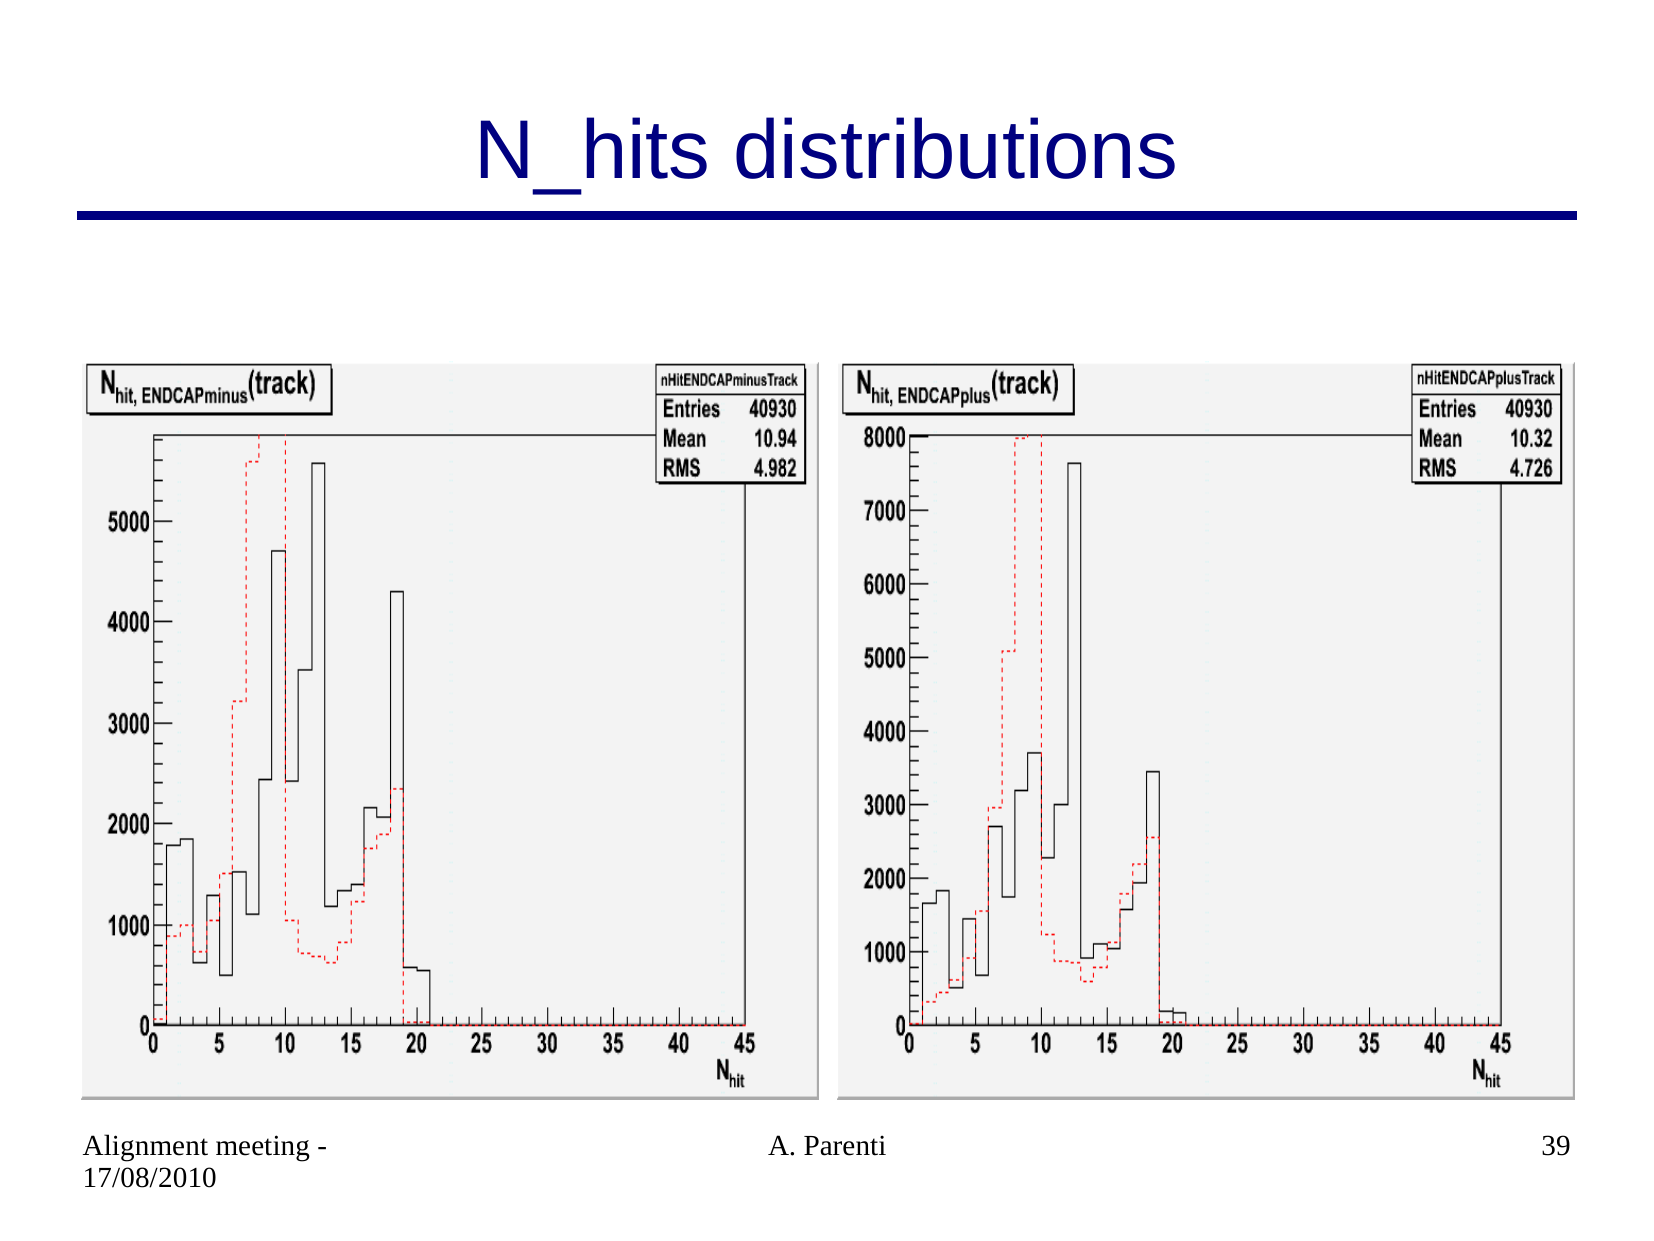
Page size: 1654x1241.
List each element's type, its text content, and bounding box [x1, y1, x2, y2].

picture [836, 361, 1575, 1100]
picture [80, 361, 819, 1100]
title N_hits distributions [82, 75, 1571, 226]
